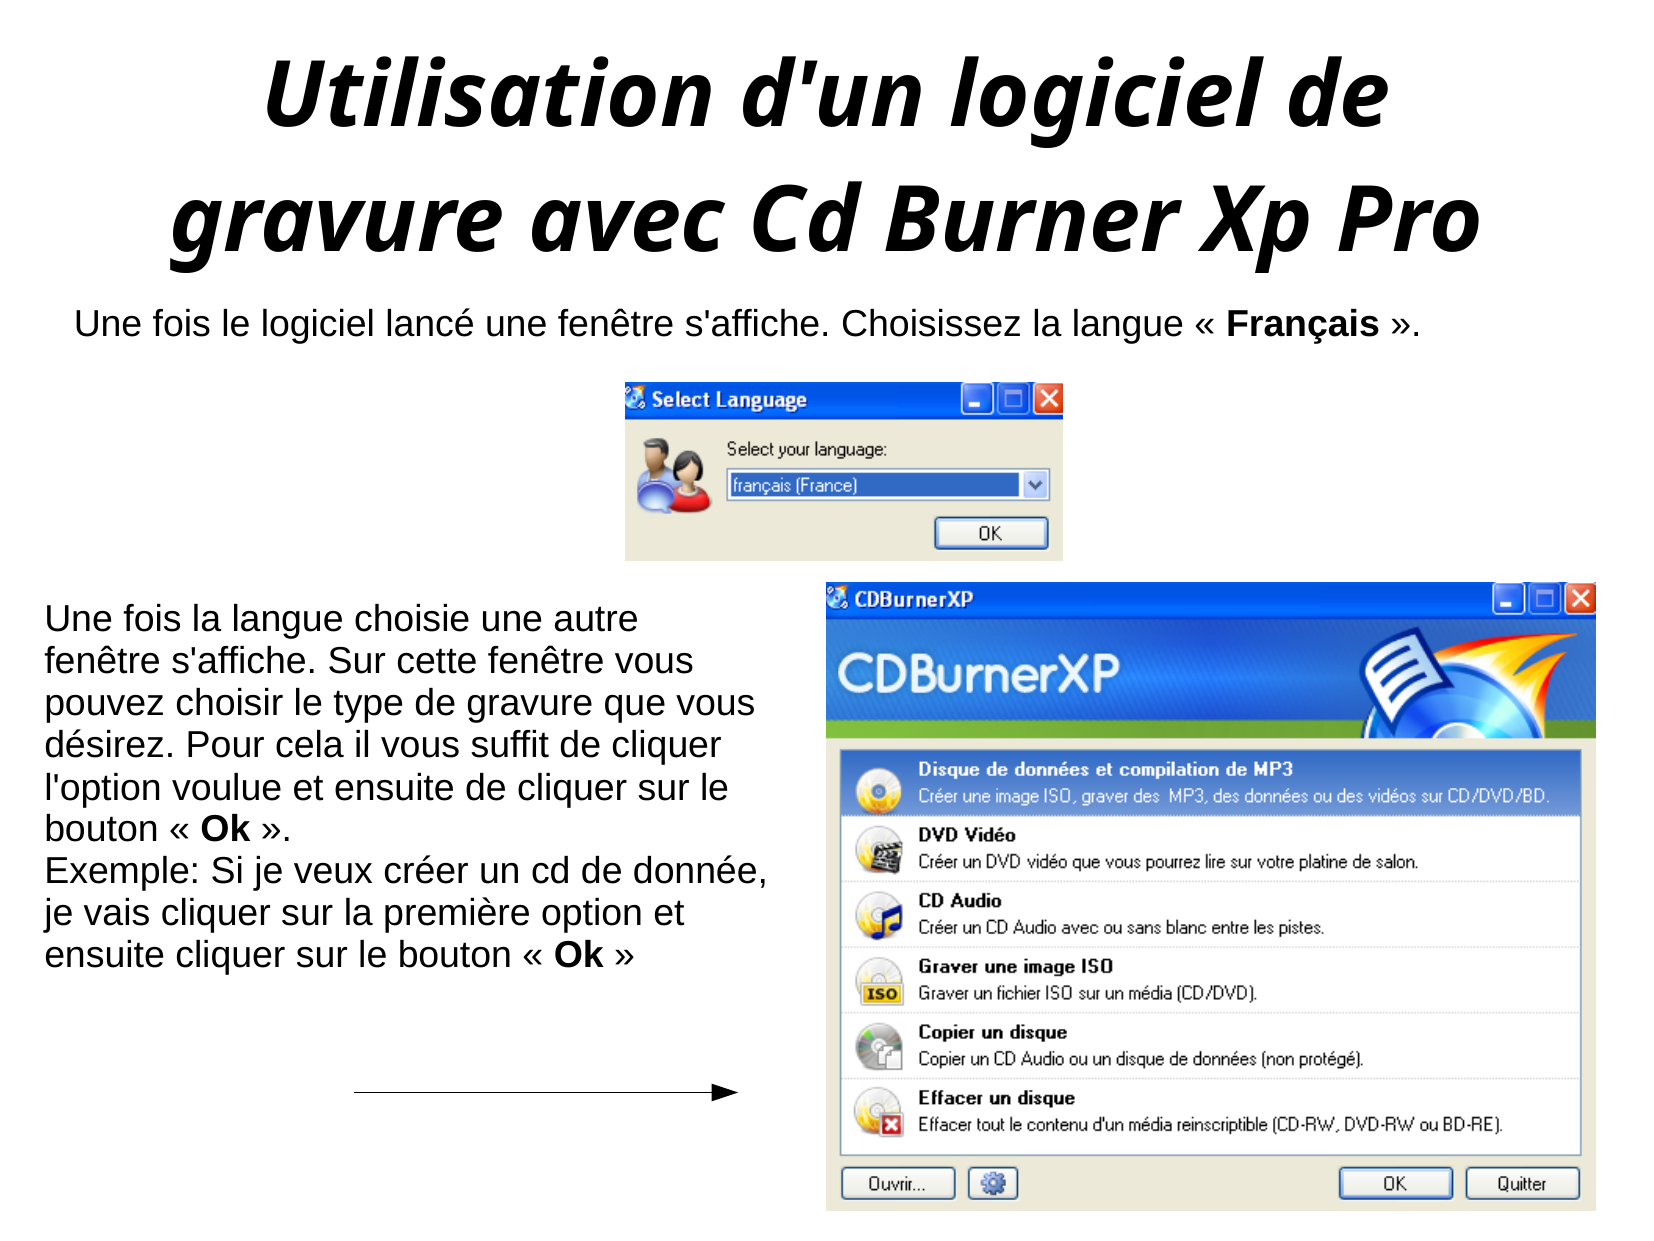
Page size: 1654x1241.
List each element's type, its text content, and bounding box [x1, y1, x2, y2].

text_box Une fois le logiciel lancé une fenêtre s'affiche. Choisissez la langue « Français ». [59, 295, 1595, 648]
text_box Une fois la langue choisie une autre fenêtre s'affiche. Sur cette fenêtre vous pouvez choisir le type de gravure que vous désirez. Pour cela il vous suffit de cliquer l'option voulue et ensuite de cliquer sur le bouton « Ok ». Exemple: Si je veux créer un cd de donnée, je vais cliquer sur la première option et ensuite cliquer sur le bouton « Ok » [29, 590, 798, 987]
picture [826, 582, 1596, 1211]
picture [625, 382, 1063, 562]
title Utilisation d'un logiciel de gravure avec Cd Burner Xp Pro [82, 51, 1571, 255]
